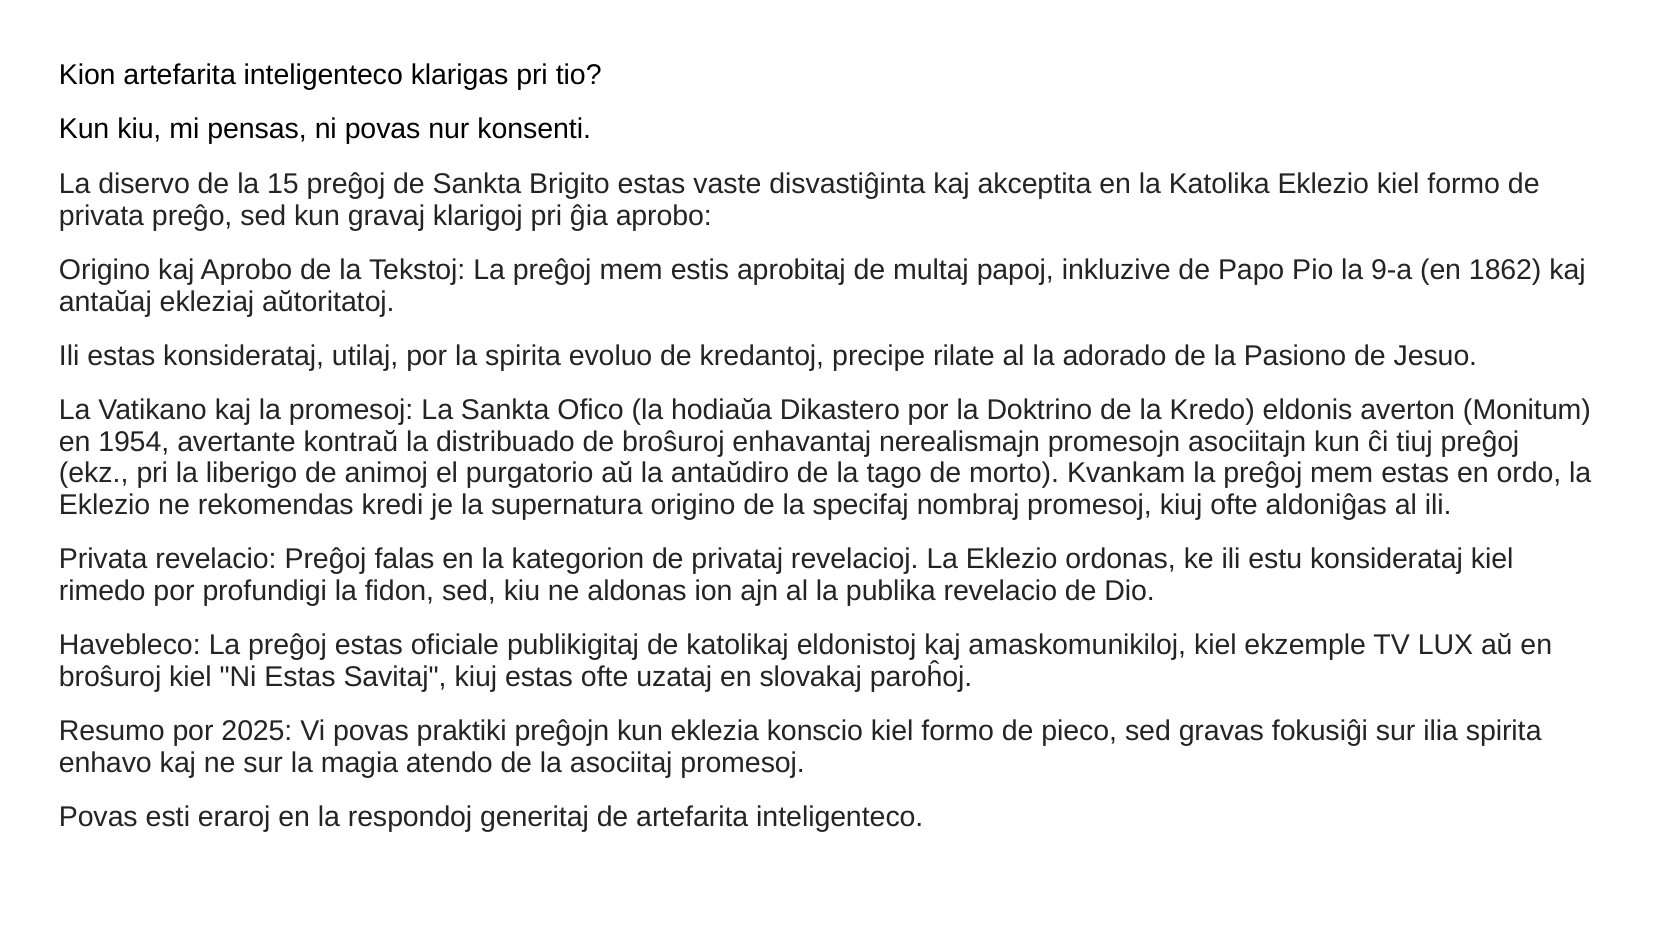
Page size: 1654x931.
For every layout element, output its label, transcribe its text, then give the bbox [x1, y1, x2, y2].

list Kion artefarita inteligenteco klarigas pri tio? Kun kiu, mi pensas, ni povas nur konsenti. La diservo de la 15 preĝoj de Sankta Brigito estas vaste disvastiĝinta kaj akceptita en la Katolika Eklezio kiel formo de privata preĝo, sed kun gravaj klarigoj pri ĝia aprobo: Origino kaj Aprobo de la Tekstoj: La preĝoj mem estis aprobitaj de multaj papoj, inkluzive de Papo Pio la 9-a (en 1862) kaj antaŭaj ekleziaj aŭtoritatoj. Ili estas konsiderataj, utilaj, por la spirita evoluo de kredantoj, precipe rilate al la adorado de la Pasiono de Jesuo. La Vatikano kaj la promesoj: La Sankta Ofico (la hodiaŭa Dikastero por la Doktrino de la Kredo) eldonis averton (Monitum) en 1954, avertante kontraŭ la distribuado de broŝuroj enhavantaj nerealismajn promesojn asociitajn kun ĉi tiuj preĝoj (ekz., pri la liberigo de animoj el purgatorio aŭ la antaŭdiro de la tago de morto). Kvankam la preĝoj mem estas en ordo, la Eklezio ne rekomendas kredi je la supernatura origino de la specifaj nombraj promesoj, kiuj ofte aldoniĝas al ili. Privata revelacio: Preĝoj falas en la kategorion de privataj revelacioj. La Eklezio ordonas, ke ili estu konsiderataj kiel rimedo por profundigi la fidon, sed, kiu ne aldonas ion ajn al la publika revelacio de Dio. Havebleco: La preĝoj estas oficiale publikigitaj de katolikaj eldonistoj kaj amaskomunikiloj, kiel ekzemple TV LUX aŭ en broŝuroj kiel "Ni Estas Savitaj", kiuj estas ofte uzataj en slovakaj paroĥoj. Resumo por 2025: Vi povas praktiki preĝojn kun eklezia konscio kiel formo de pieco, sed gravas fokusiĝi sur ilia spirita enhavo kaj ne sur la magia atendo de la asociitaj promesoj. Povas esti eraroj en la respondoj generitaj de artefarita inteligenteco. [59, 59, 1595, 857]
